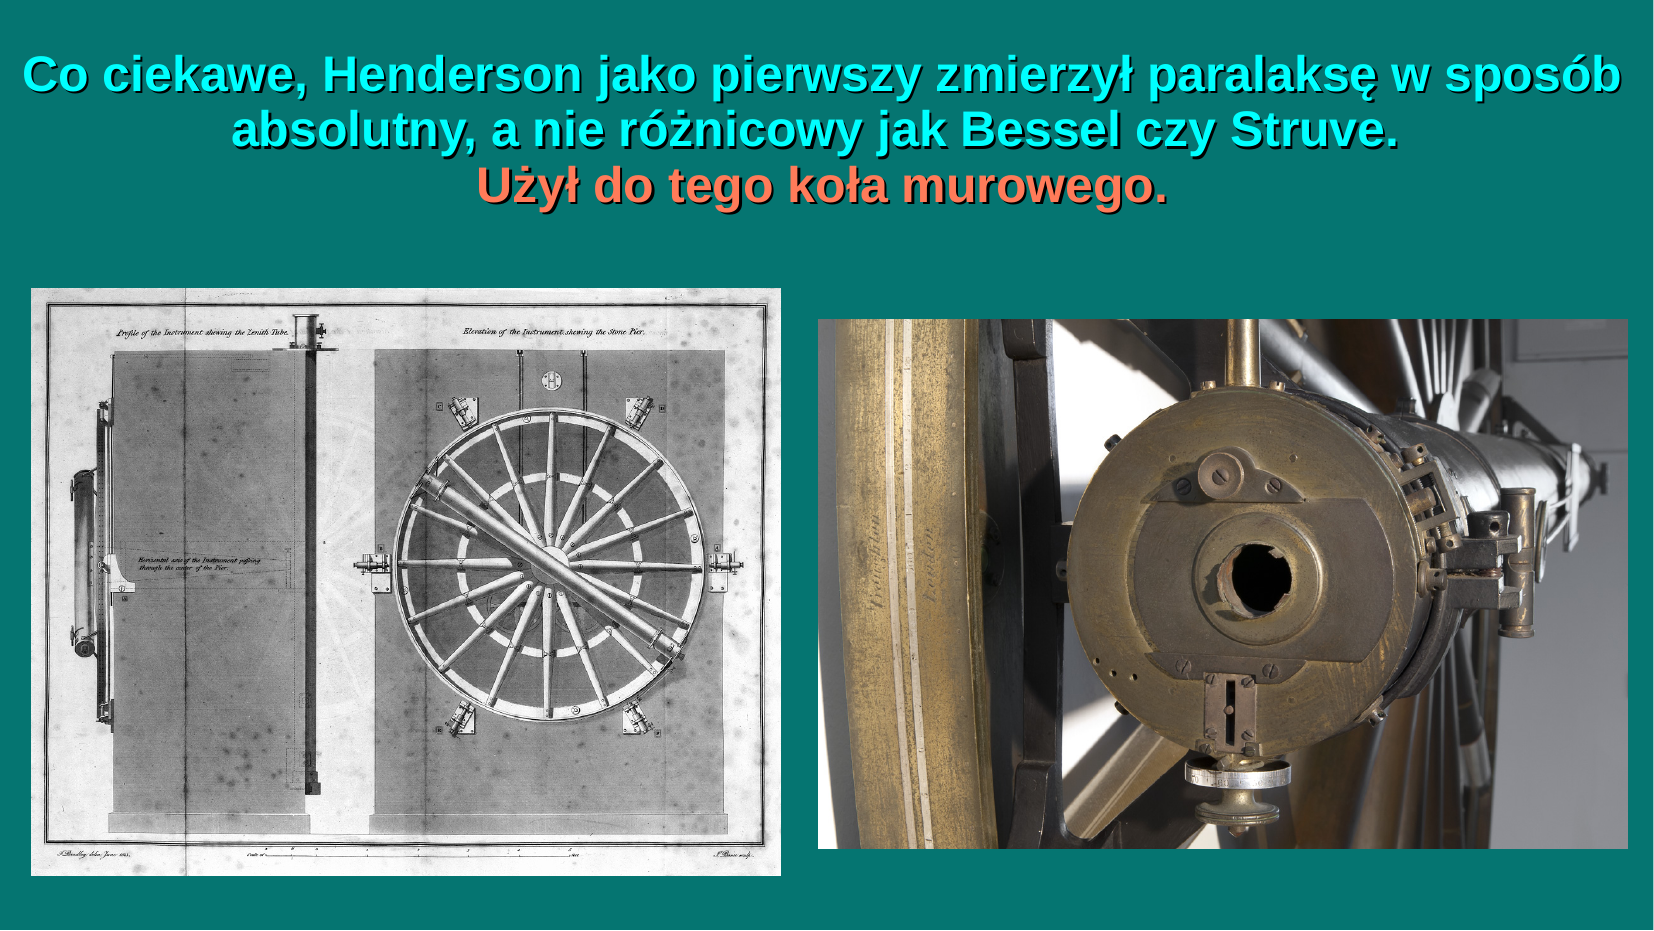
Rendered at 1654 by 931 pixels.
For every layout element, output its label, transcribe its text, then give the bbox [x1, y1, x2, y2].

picture [31, 288, 781, 876]
title Co ciekawe, Henderson jako pierwszy zmierzył paralaksę w sposób absolutny, a nie różnicowy jak Bessel czy Struve. Użył do tego koła murowego. [16, 26, 1630, 234]
picture [818, 319, 1628, 849]
